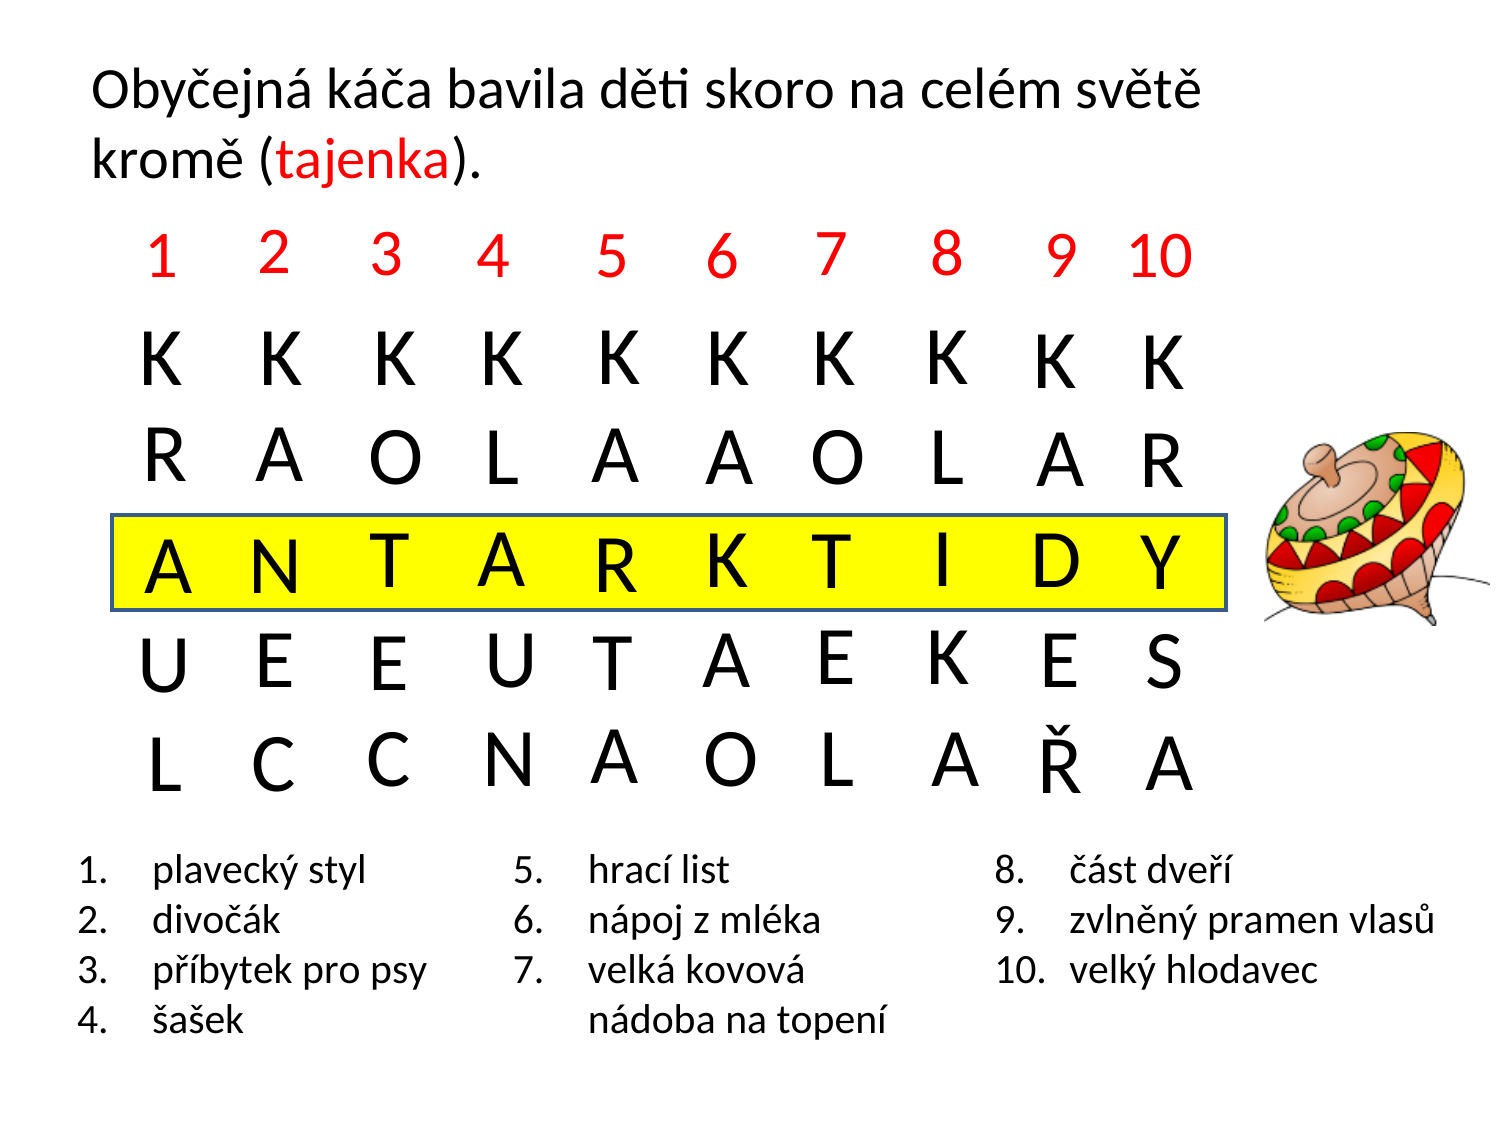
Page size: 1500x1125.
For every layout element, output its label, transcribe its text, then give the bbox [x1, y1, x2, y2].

text_box 10 [1110, 203, 1209, 299]
table_cell [1097, 509, 1115, 610]
table_cell [1197, 509, 1226, 610]
table_cell [669, 509, 690, 610]
table_cell [203, 409, 224, 509]
table_cell [1003, 309, 1019, 409]
table_cell [318, 309, 335, 409]
table_cell [112, 409, 129, 509]
table_cell [1115, 710, 1130, 811]
table_cell [1003, 509, 1015, 610]
table_cell [669, 409, 690, 509]
table_cell [335, 309, 359, 409]
text_box A [916, 695, 995, 812]
table_cell [539, 309, 558, 409]
text_box I [918, 510, 969, 611]
text_box 4 [461, 203, 525, 299]
table_cell [541, 509, 558, 610]
table_cell [872, 610, 892, 710]
text_box A [129, 502, 208, 618]
text_box A [690, 393, 769, 510]
table_cell [648, 610, 669, 710]
text_box A [577, 391, 655, 507]
table_cell [198, 710, 224, 811]
text_box K [691, 294, 765, 393]
table_cell [426, 710, 446, 811]
text_box U [123, 601, 207, 717]
text_box T [355, 510, 426, 613]
table_cell [969, 509, 1003, 610]
text_box Ř [1022, 702, 1098, 819]
table_cell [112, 710, 132, 811]
text_box A [687, 596, 766, 712]
table_cell [870, 710, 892, 811]
table_cell [892, 710, 916, 811]
table_cell [311, 610, 335, 710]
table_cell [1102, 309, 1115, 409]
table_cell [433, 309, 446, 409]
table_header [755, 208, 781, 309]
text_box K [911, 594, 985, 710]
table_cell [1209, 710, 1226, 811]
text_box hrací list nápoj z mléka velká kovová nádoba na topení [498, 834, 957, 1050]
text_box plavecký styl divočák příbytek pro psy šašek [62, 834, 502, 1100]
text_box K [1126, 298, 1200, 396]
text_box K [798, 294, 872, 393]
text_box E [239, 618, 311, 713]
text_box K [582, 293, 656, 409]
text_box 1 [129, 203, 194, 294]
text_box část dveří zvlněný pramen vlasů velký hlodavec [979, 834, 1451, 1000]
table_cell [1096, 610, 1115, 710]
table_cell [335, 610, 353, 710]
table_cell [426, 509, 446, 610]
text_box Obyčejná káča bavila děti skoro na celém světě kromě (tajenka). [76, 42, 1294, 199]
table_header [979, 208, 1003, 309]
table_cell [1200, 409, 1226, 509]
table_cell [892, 610, 911, 710]
table_header [645, 208, 669, 309]
table_cell [1115, 409, 1124, 509]
table_cell [535, 409, 558, 509]
table_cell [781, 409, 795, 509]
text_box K [124, 294, 198, 410]
text_box L [132, 717, 198, 816]
text_box R [578, 507, 654, 618]
text_box K [910, 293, 984, 409]
text_box K [1019, 297, 1102, 413]
table_cell [656, 309, 669, 409]
table_cell [1200, 309, 1226, 409]
table_header [892, 208, 915, 309]
text_box 3 [355, 200, 419, 297]
table_cell [764, 509, 781, 610]
text_box O [795, 393, 881, 510]
table_cell [1115, 309, 1126, 409]
table_cell [892, 409, 914, 509]
text_box K [690, 510, 764, 613]
text_box N [467, 695, 552, 811]
text_box L [914, 393, 980, 510]
table_cell [318, 509, 335, 610]
table_cell [207, 610, 224, 710]
table_cell [781, 509, 797, 610]
table_cell [446, 509, 462, 610]
table_cell [335, 710, 351, 811]
table_cell [446, 710, 467, 811]
text_box A [240, 390, 319, 507]
table_cell [558, 409, 578, 509]
table_cell [439, 409, 446, 509]
text_box L [469, 393, 535, 510]
text_box Y [1126, 513, 1197, 614]
text_box S [1130, 597, 1199, 714]
text_box A [462, 495, 541, 611]
text_box E [353, 599, 425, 715]
table_cell [669, 710, 688, 811]
table_cell [425, 610, 446, 710]
text_box R [1124, 396, 1200, 513]
table_cell [558, 509, 578, 610]
table_cell [984, 309, 1003, 409]
text_box A [575, 692, 654, 808]
table_cell [1100, 409, 1115, 509]
table_cell [558, 309, 582, 409]
table_cell [881, 409, 892, 509]
table_cell [669, 309, 691, 409]
table_cell [318, 409, 335, 509]
table_cell [995, 710, 1003, 811]
text_box O [688, 695, 774, 812]
table_header [1200, 208, 1226, 309]
table_cell [654, 509, 669, 610]
text_box T [797, 510, 868, 614]
table_cell [985, 610, 1003, 710]
table_cell [446, 409, 469, 509]
table_header [224, 208, 244, 309]
text_box K [465, 294, 539, 410]
table_cell [765, 309, 781, 409]
table_cell [892, 309, 910, 409]
text_box 8 [915, 200, 979, 293]
table_cell [224, 710, 236, 811]
text_box 2 [242, 199, 307, 295]
table_header [1093, 208, 1115, 309]
table_cell [446, 309, 465, 409]
text_box O [353, 393, 439, 510]
table_cell [335, 409, 353, 509]
text_box R [127, 390, 203, 507]
table_header [864, 208, 892, 309]
table_cell [1003, 409, 1021, 509]
table_cell [208, 509, 224, 610]
table_header [307, 208, 335, 309]
table_header [525, 208, 558, 309]
text_box T [577, 599, 648, 715]
table_cell [868, 509, 892, 610]
table_cell [781, 710, 804, 811]
table_cell [781, 610, 801, 710]
table_cell [112, 309, 124, 409]
table_cell [552, 710, 558, 811]
table_cell [1098, 710, 1115, 811]
text_box 6 [690, 203, 755, 300]
table_cell [224, 610, 239, 710]
text_box 7 [800, 200, 864, 294]
text_box A [1021, 395, 1100, 511]
table_header [194, 208, 224, 309]
table_header [419, 208, 446, 309]
table_cell [1115, 610, 1130, 710]
text_box E [801, 594, 872, 710]
table_cell [1199, 610, 1226, 710]
table_cell [654, 409, 669, 509]
table_cell [224, 309, 244, 409]
table_cell [1003, 710, 1022, 811]
table_header [335, 208, 359, 309]
table_cell [892, 509, 918, 610]
table_cell [1115, 509, 1126, 610]
text_box L [804, 710, 870, 812]
text_box E [1025, 613, 1096, 713]
table_cell [198, 309, 224, 409]
table_cell [224, 409, 240, 509]
text_box K [359, 294, 433, 393]
table_cell [558, 710, 669, 811]
table_header [1003, 208, 1029, 309]
text_box A [1130, 699, 1209, 815]
text_box C [351, 695, 426, 812]
picture [1264, 432, 1490, 626]
table_cell [112, 509, 129, 610]
table_cell [774, 710, 781, 811]
text_box U [469, 596, 553, 712]
text_box 5 [580, 203, 645, 299]
table_cell [872, 309, 892, 409]
table_cell [558, 610, 577, 710]
table_header [669, 208, 691, 309]
table_header [446, 208, 465, 309]
table_header [112, 208, 129, 309]
text_box D [1015, 496, 1097, 613]
table_cell [766, 610, 781, 710]
text_box N [233, 502, 318, 618]
table_header [1115, 299, 1126, 309]
table_cell [553, 610, 558, 710]
text_box 9 [1029, 203, 1093, 297]
text_box K [244, 294, 318, 390]
table_cell [446, 610, 469, 710]
table_cell [781, 309, 798, 409]
table_header [781, 208, 800, 309]
table_header [558, 208, 582, 309]
table_cell [769, 409, 781, 509]
text_box C [236, 700, 311, 816]
table_cell [311, 710, 335, 811]
table_cell [980, 409, 1003, 509]
table_cell [224, 509, 233, 610]
table_cell [1003, 610, 1025, 710]
table_cell [112, 610, 123, 710]
table_cell [335, 509, 355, 610]
table_cell [669, 610, 687, 710]
